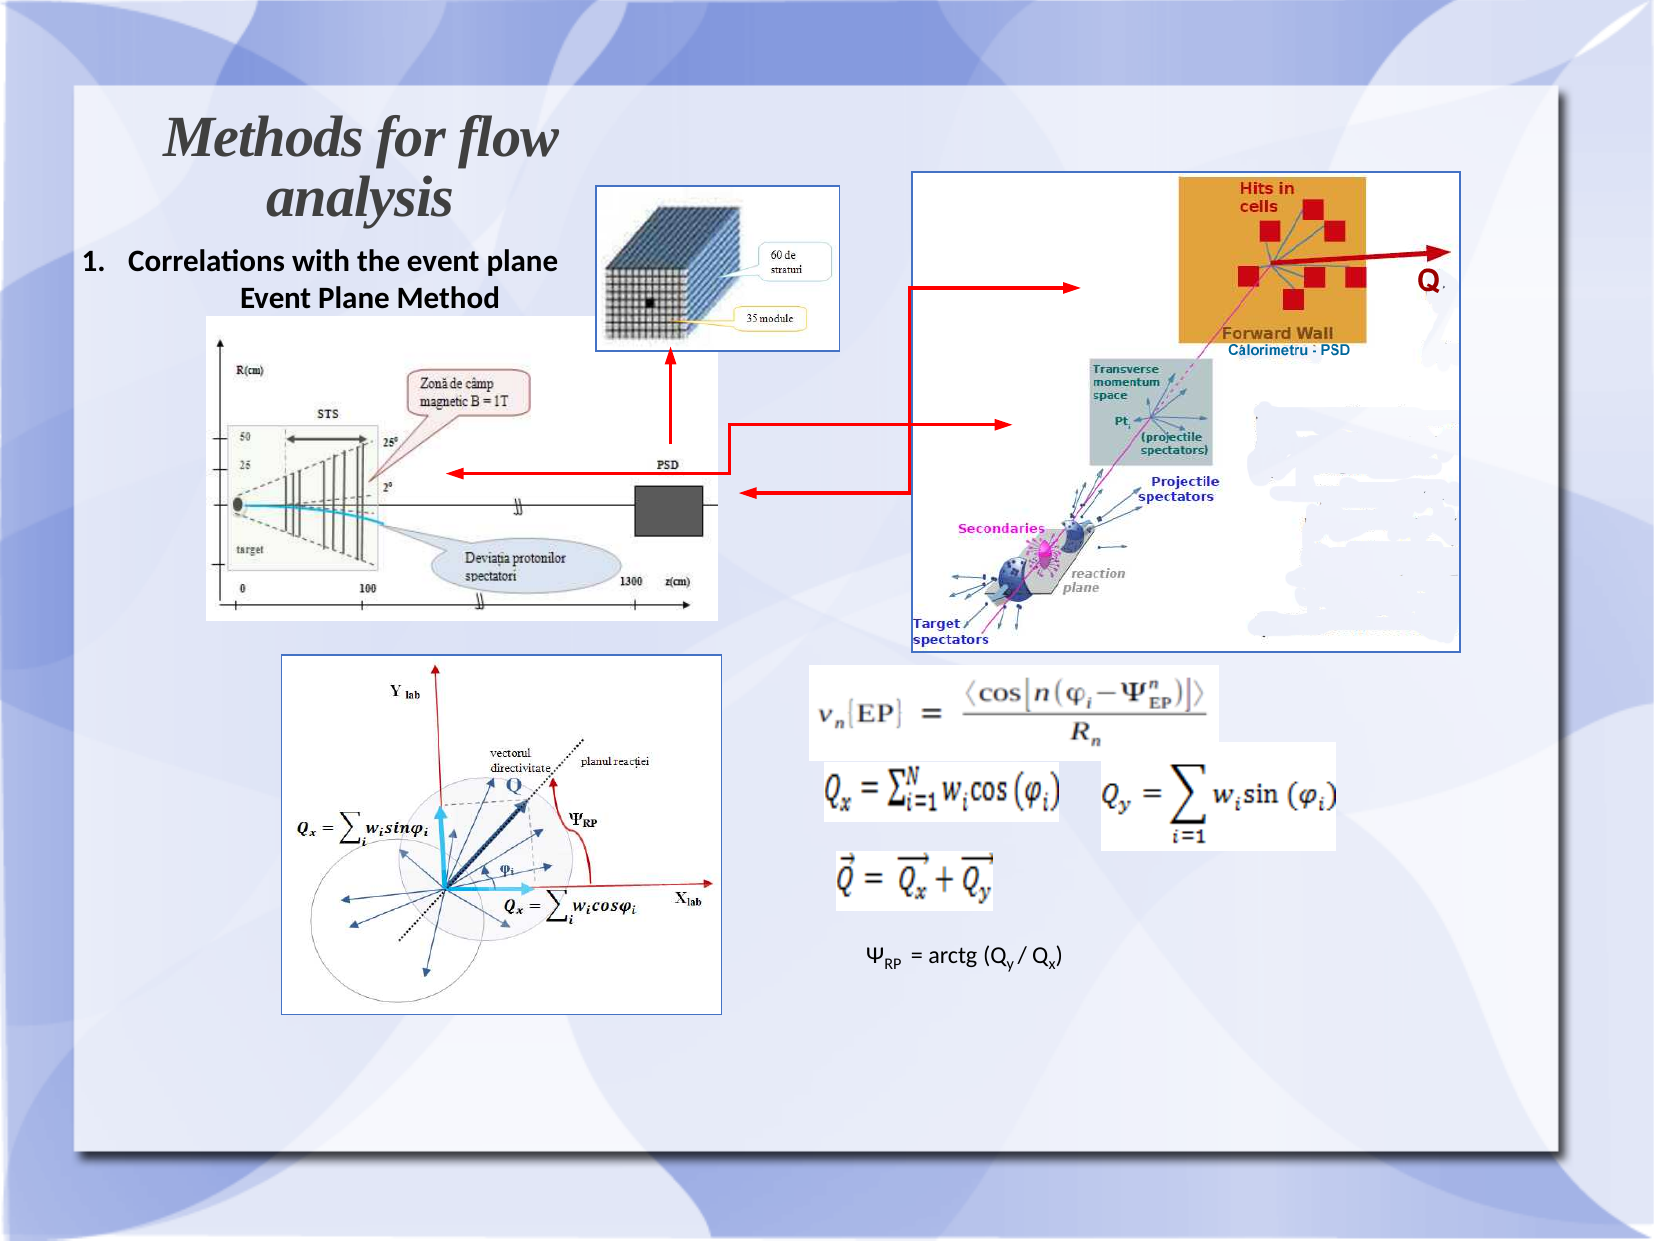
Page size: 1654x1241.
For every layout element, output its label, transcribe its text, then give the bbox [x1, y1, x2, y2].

text_box Correlations with the event plane Event Plane Method [66, 232, 593, 324]
picture [809, 665, 1336, 851]
picture [596, 186, 839, 351]
picture [912, 172, 1460, 652]
text_box ΨRP = arctg (Qy / Qx) [851, 932, 1192, 981]
picture [282, 655, 721, 1014]
picture [206, 316, 718, 621]
text_box Methods for flow analysis [65, 101, 656, 168]
picture [836, 851, 993, 911]
